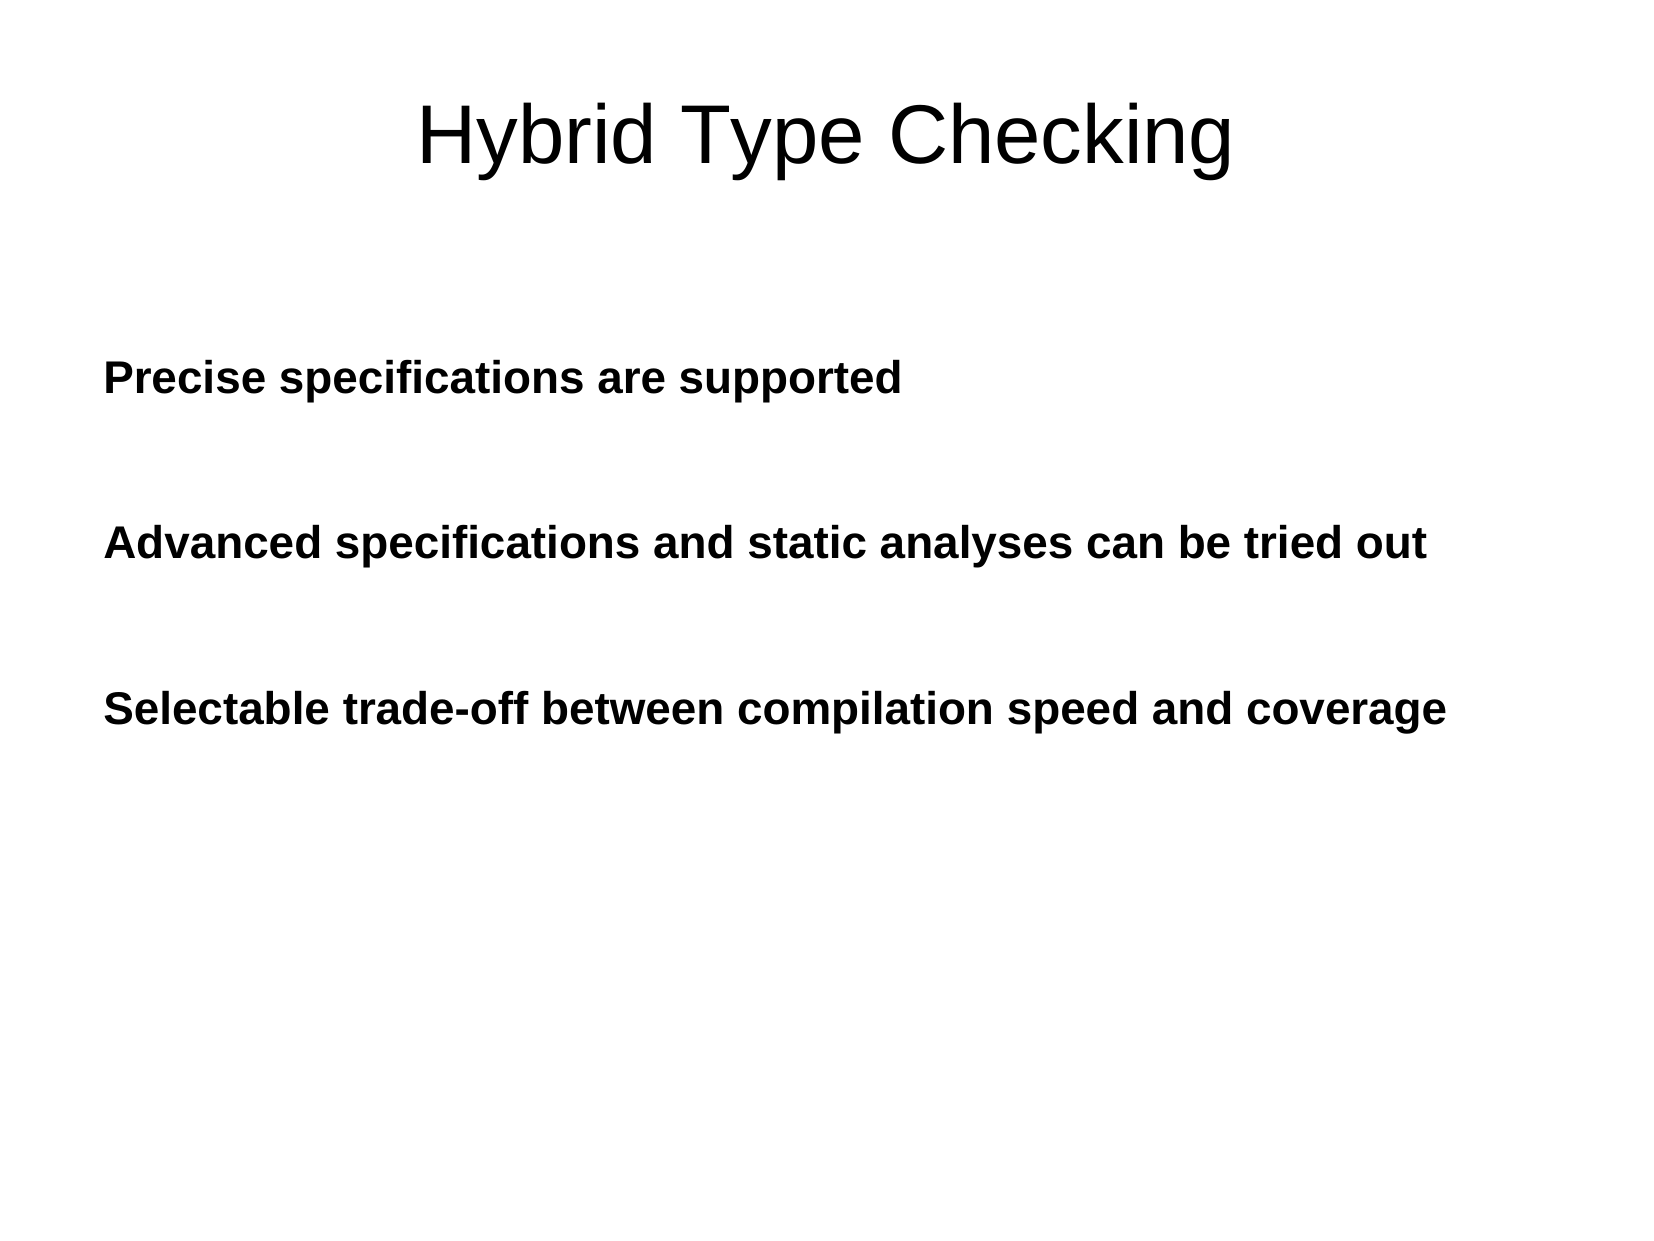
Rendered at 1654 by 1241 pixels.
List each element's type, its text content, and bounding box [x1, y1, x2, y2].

text_box Hybrid Type Checking [401, 81, 1252, 189]
text_box Precise specifications are supported Advanced specifications and static analyses can be tried out Selectable trade-off between compilation speed and coverage [88, 318, 1565, 910]
